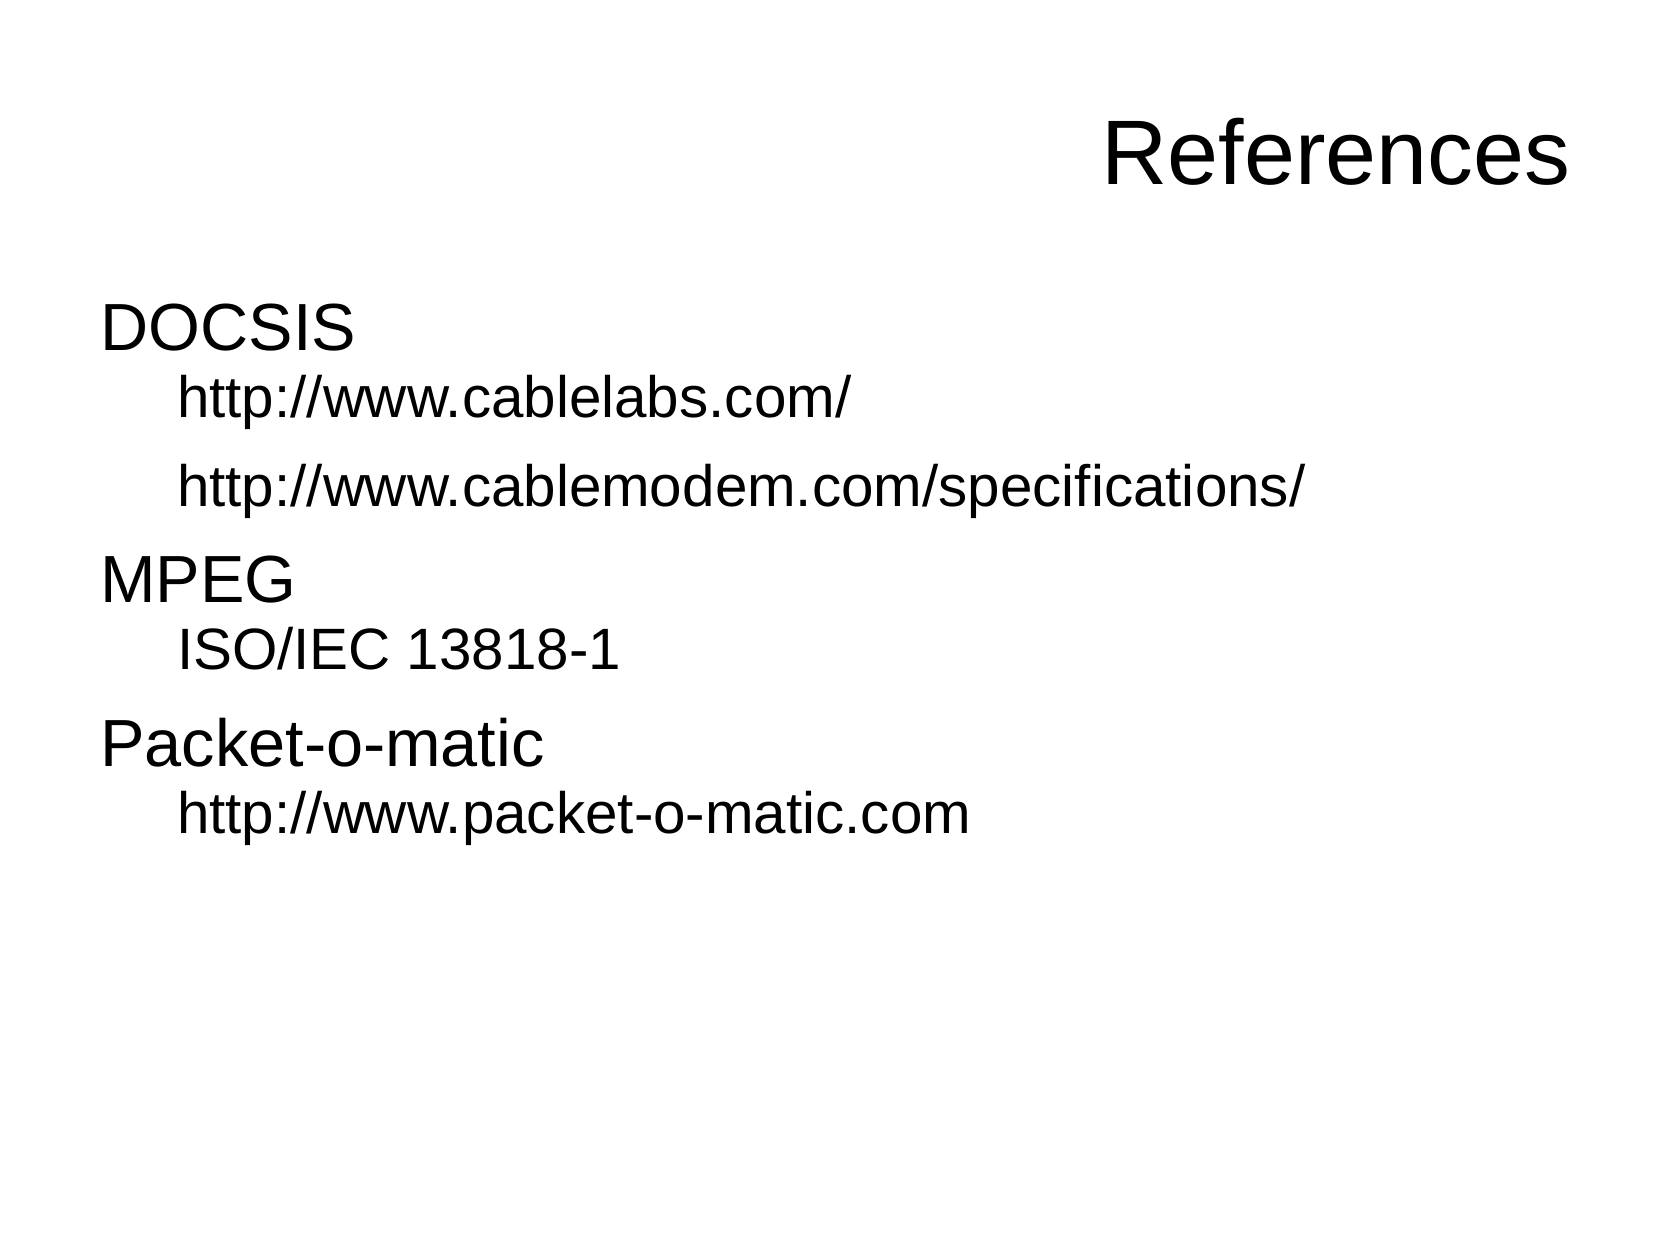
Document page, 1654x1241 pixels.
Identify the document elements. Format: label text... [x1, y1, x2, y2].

title References [82, 49, 1571, 257]
list DOCSIS http://www.cablelabs.com/ http://www.cablemodem.com/specifications/ MPEG ISO/IEC 13818-1 Packet-o-matic http://www.packet-o-matic.com [82, 290, 1571, 1109]
